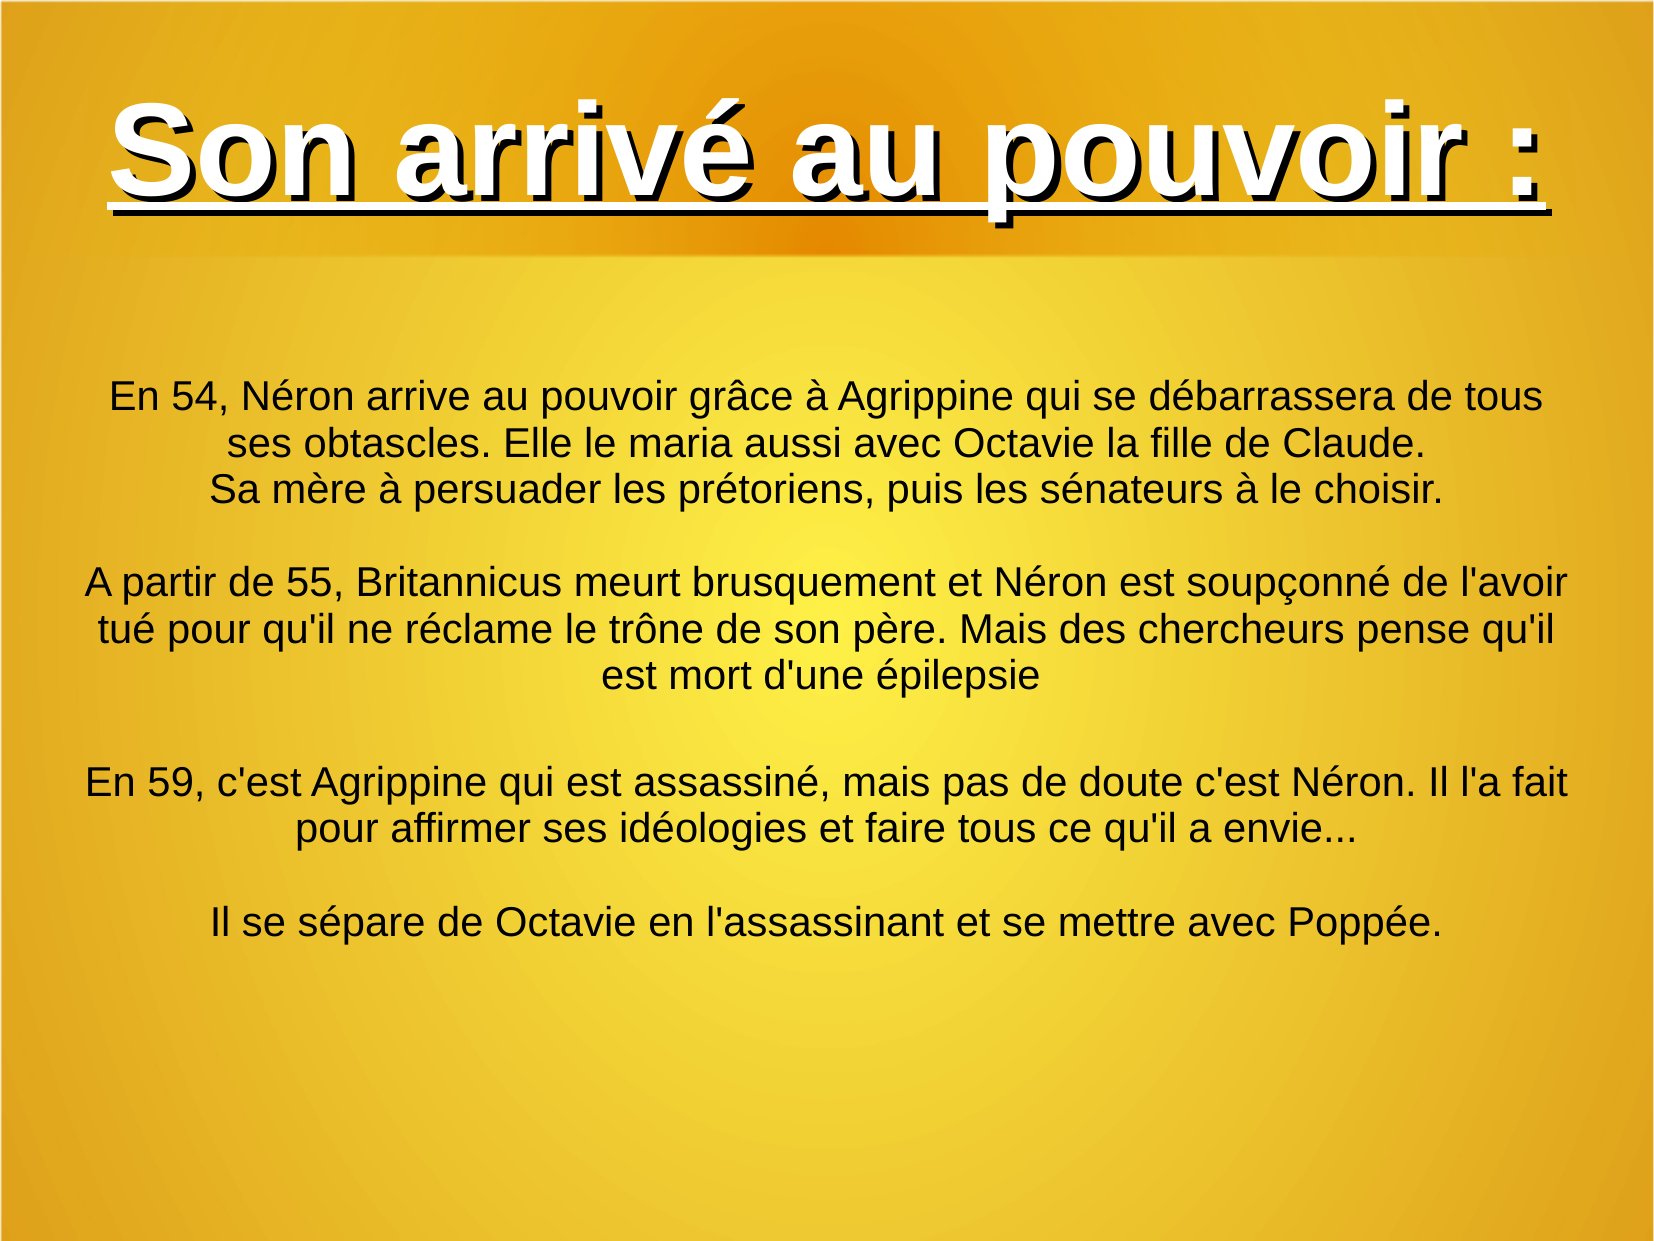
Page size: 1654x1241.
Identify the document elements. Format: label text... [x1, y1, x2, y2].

title Son arrivé au pouvoir : [82, 47, 1571, 252]
picture [0, 0, 1654, 1241]
subtitle En 54, Néron arrive au pouvoir grâce à Agrippine qui se débarrassera de tous ses obtascles. Elle le maria aussi avec Octavie la fille de Claude. Sa mère à persuader les prétoriens, puis les sénateurs à le choisir. A partir de 55, Britannicus meurt brusquement et Néron est soupçonné de l'avoir tué pour qu'il ne réclame le trône de son père. Mais des chercheurs pense qu'il est mort d'une épilepsie En 59, c'est Agrippine qui est assassiné, mais pas de doute c'est Néron. Il l'a fait pour affirmer ses idéologies et faire tous ce qu'il a envie... Il se sépare de Octavie en l'assassinant et se mettre avec Poppée. [82, 299, 1571, 1019]
